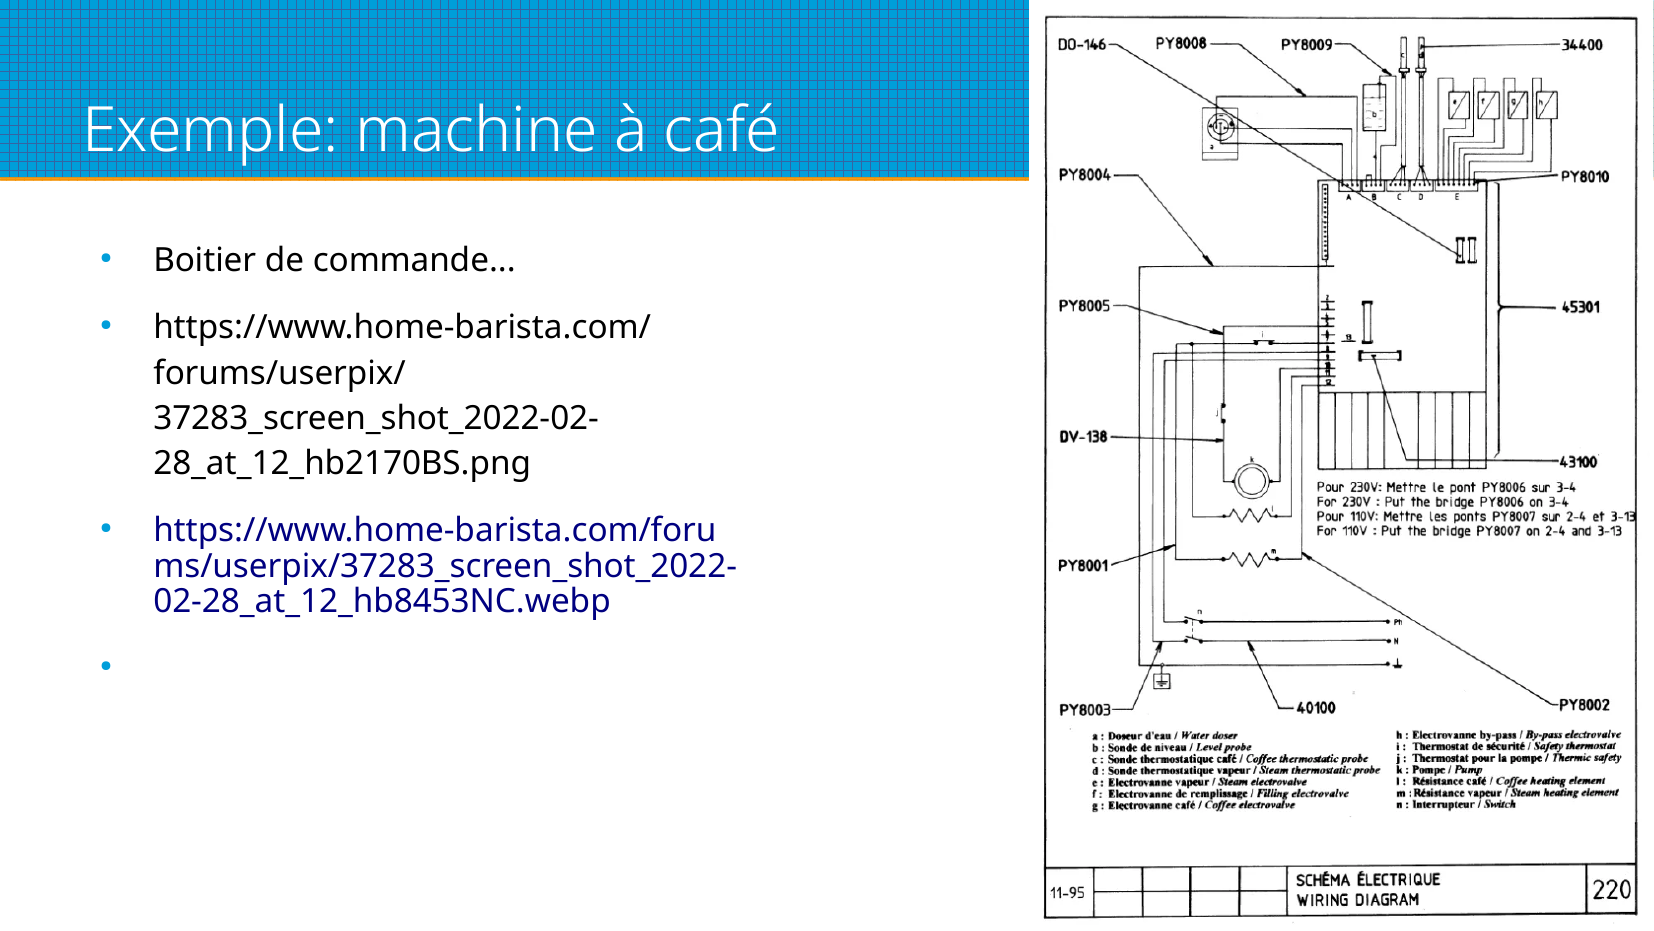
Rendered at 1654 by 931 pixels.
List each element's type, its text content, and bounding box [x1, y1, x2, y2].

list Boitier de commande... https://www.home-barista.com/forums/userpix/37283_screen_shot_2022-02-28_at_12_hb2170BS.png https://www.home-barista.com/forums/userpix/37283_screen_shot_2022-02-28_at_12_hb8453NC.webp [82, 236, 739, 811]
picture [1029, 0, 1654, 931]
title Exemple: machine à café [82, 14, 1029, 171]
